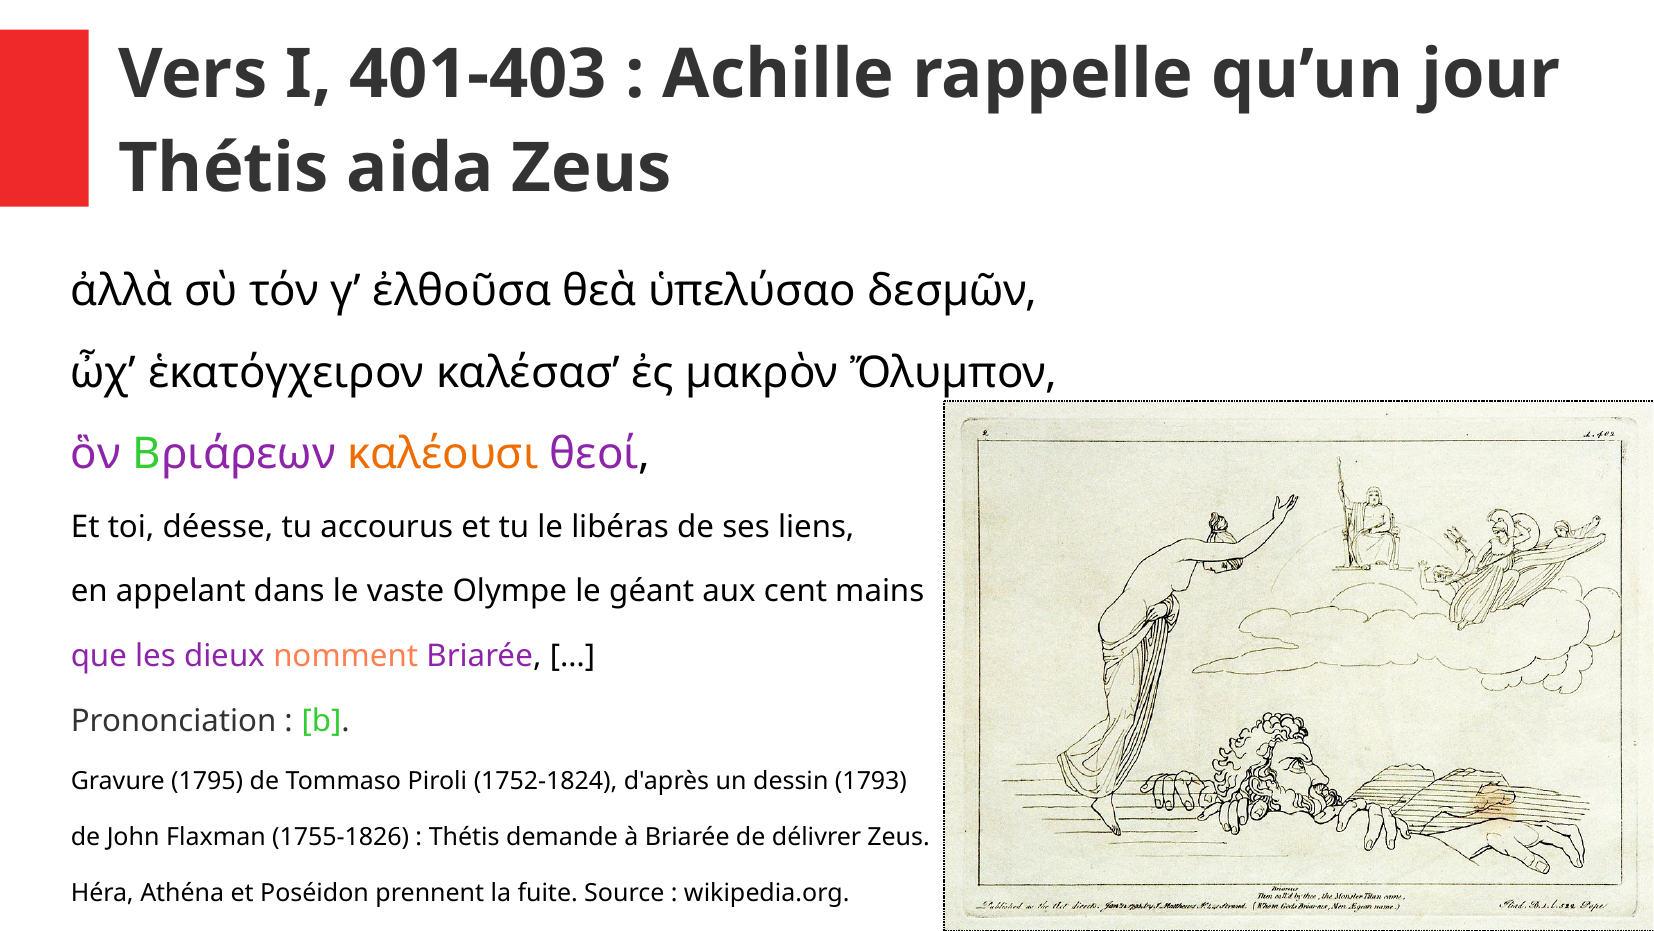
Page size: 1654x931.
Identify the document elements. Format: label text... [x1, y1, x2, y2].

list ἀλλὰ σὺ τόν γ’ ἐλθοῦσα θεὰ ὑπελύσαο δεσμῶν, ὦχ’ ἑκατόγχειρον καλέσασ’ ἐς μακρὸν Ὄλυμπον, ὃν Βριάρεων καλέουσι θεοί, Et toi, déesse, tu accourus et tu le libéras de ses liens, en appelant dans le vaste Olympe le géant aux cent mains que les dieux nomment Briarée, […] Prononciation : [b]. Gravure (1795) de Tommaso Piroli (1752-1824), d'après un dessin (1793) de John Flaxman (1755-1826) : Thétis demande à Briarée de délivrer Zeus. Héra, Athéna et Poséidon prennent la fuite. Source : wikipedia.org. [0, 177, 1152, 591]
text_box [1210, 354, 1595, 402]
title Vers I, 401-403 : Achille rappelle qu’un jour Thétis aida Zeus [118, 24, 1595, 212]
picture [944, 402, 1654, 931]
